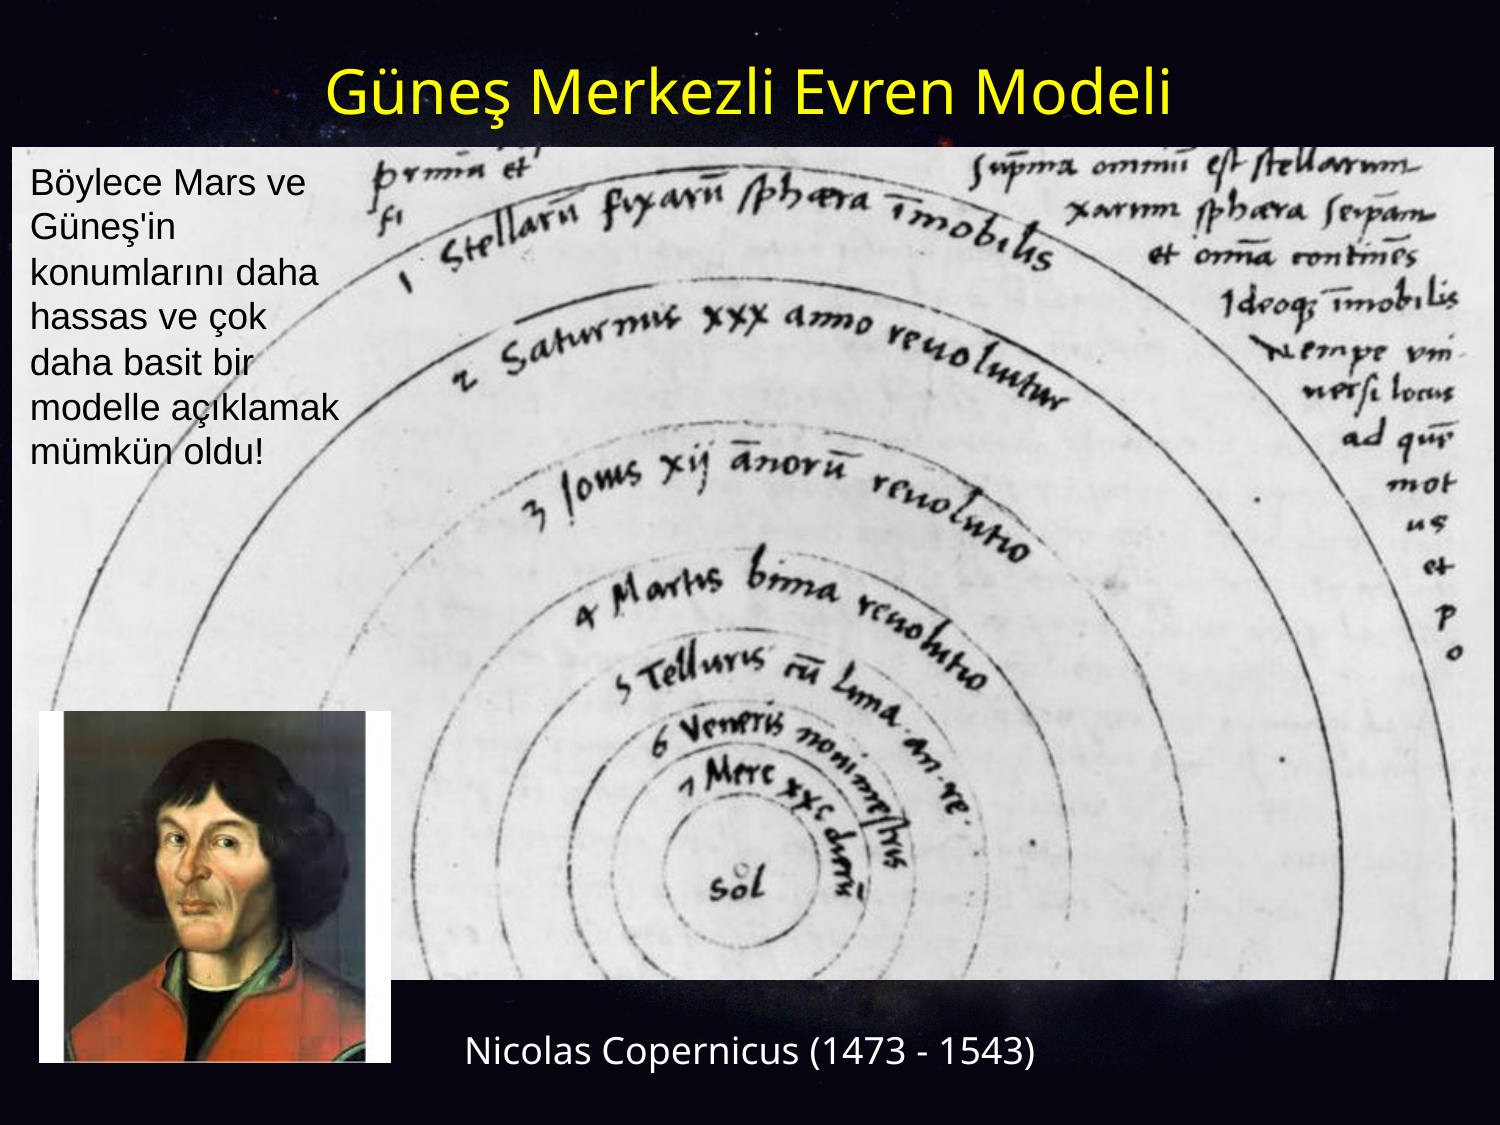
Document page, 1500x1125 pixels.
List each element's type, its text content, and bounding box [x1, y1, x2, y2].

text_box Böylece Mars ve Güneş'in konumlarını daha hassas ve çok daha basit bir modelle açıklamak mümkün oldu! [15, 150, 376, 480]
text_box Nicolas Copernicus (1473 - 1543) [15, 1020, 1486, 1080]
title Güneş Merkezli Evren Modeli [75, 45, 1426, 147]
picture [0, 0, 1500, 1125]
